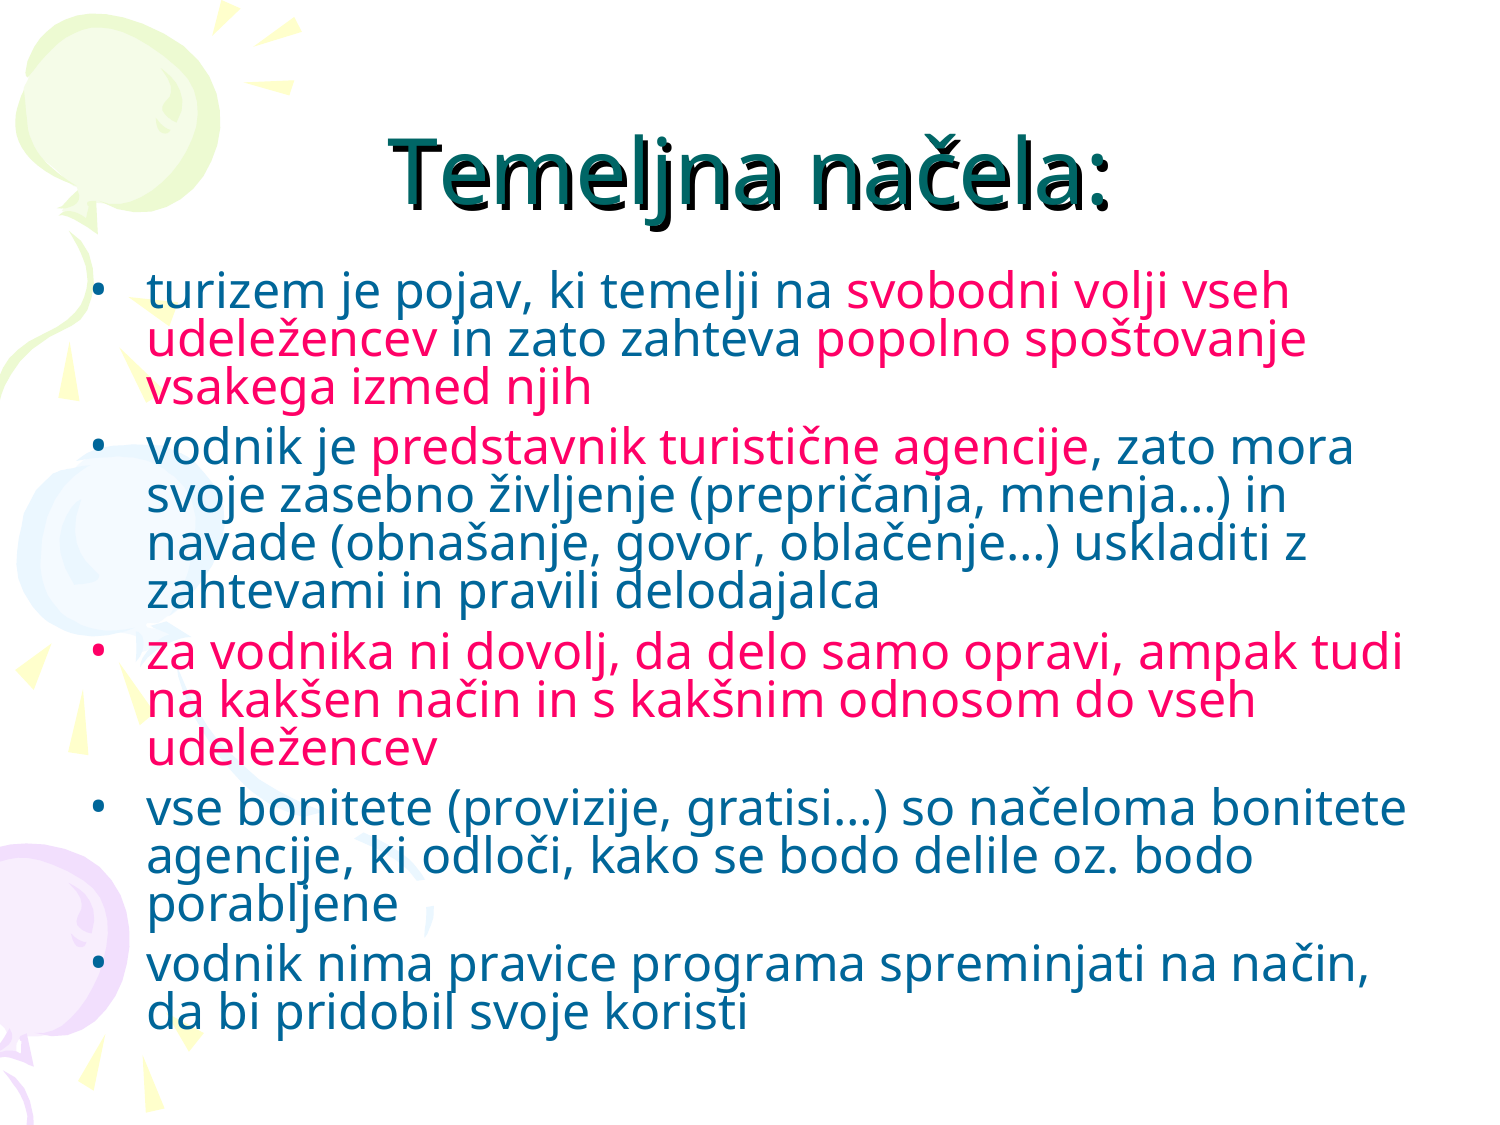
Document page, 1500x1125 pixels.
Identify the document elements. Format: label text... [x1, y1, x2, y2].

list turizem je pojav, ki temelji na svobodni volji vseh udeležencev in zato zahteva popolno spoštovanje vsakega izmed njih vodnik je predstavnik turistične agencije, zato mora svoje zasebno življenje (prepričanja, mnenja…) in navade (obnašanje, govor, oblačenje…) uskladiti z zahtevami in pravili delodajalca za vodnika ni dovolj, da delo samo opravi, ampak tudi na kakšen način in s kakšnim odnosom do vseh udeležencev vse bonitete (provizije, gratisi…) so načeloma bonitete agencije, ki odloči, kako se bodo delile oz. bodo porabljene vodnik nima pravice programa spreminjati na način, da bi pridobil svoje koristi [75, 262, 1426, 994]
title Temeljna načela: [72, 16, 1426, 233]
